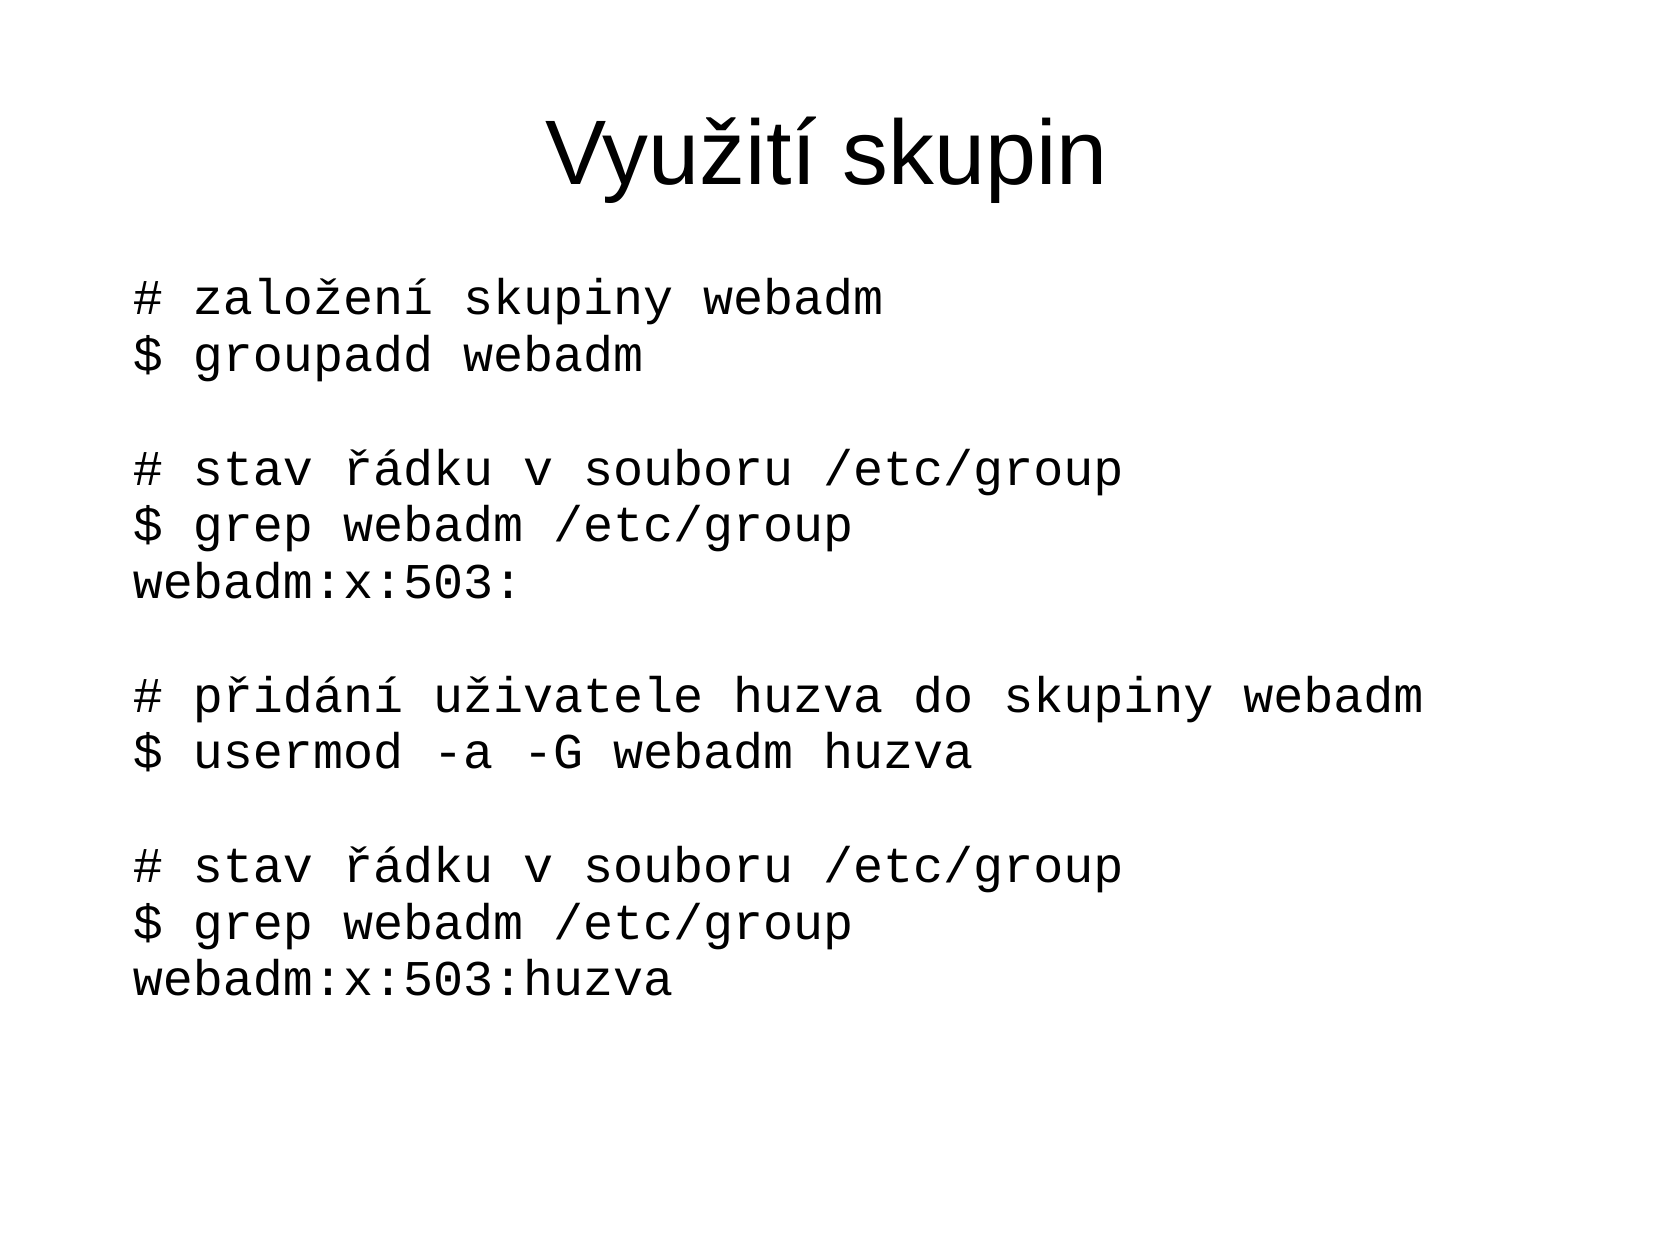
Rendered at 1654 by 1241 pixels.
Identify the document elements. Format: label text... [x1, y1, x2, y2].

text_box # založení skupiny webadm $ groupadd webadm # stav řádku v souboru /etc/group $ grep webadm /etc/group webadm:x:503: # přidání uživatele huzva do skupiny webadm $ usermod -a -G webadm huzva # stav řádku v souboru /etc/group $ grep webadm /etc/group webadm:x:503:huzva [118, 265, 1565, 1033]
title Využití skupin [82, 49, 1571, 257]
